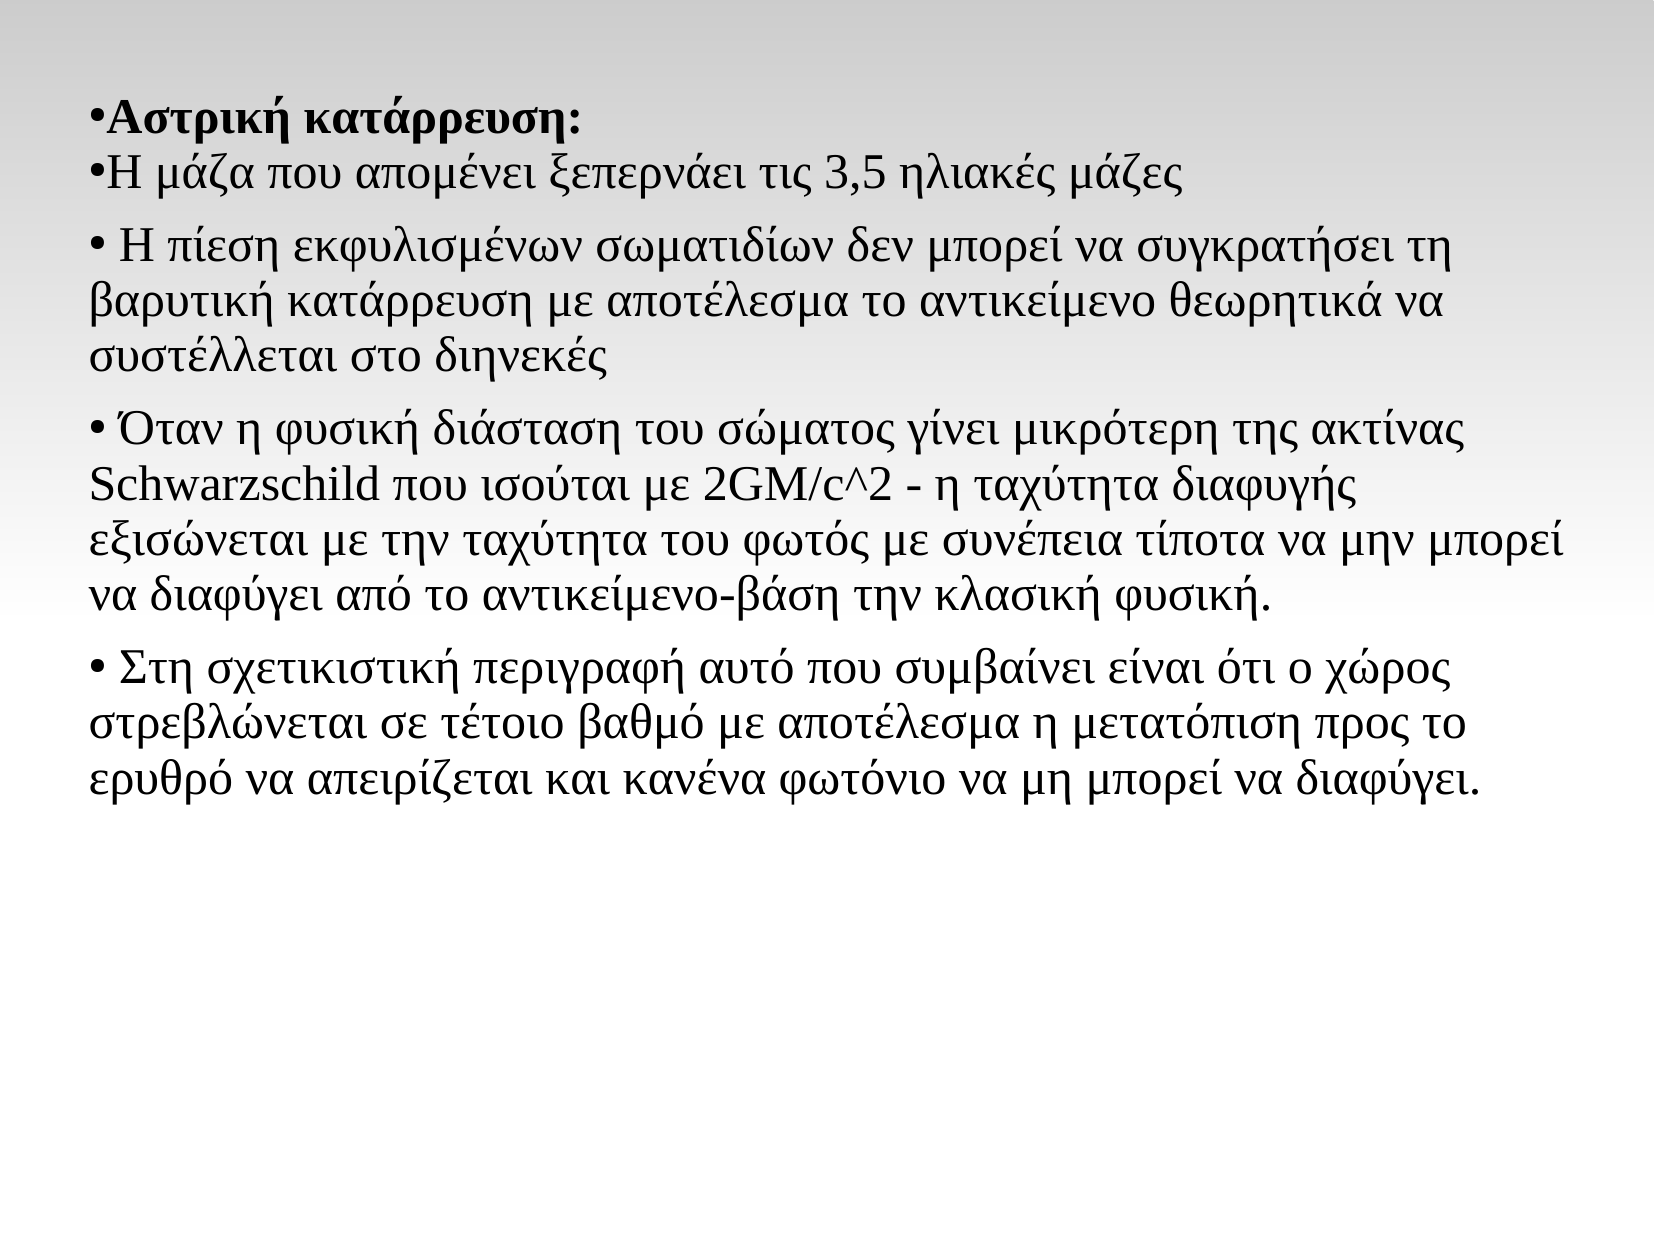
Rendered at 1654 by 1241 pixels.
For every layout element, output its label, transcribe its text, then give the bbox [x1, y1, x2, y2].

list Αστρική κατάρρευση: Η μάζα που απομένει ξεπερνάει τις 3,5 ηλιακές μάζες Η πίεση εκφυλισμένων σωματιδίων δεν μπορεί να συγκρατήσει τη βαρυτική κατάρρευση με αποτέλεσμα το αντικείμενο θεωρητικά να συστέλλεται στο διηνεκές Όταν η φυσική διάσταση του σώματος γίνει μικρότερη της ακτίνας Schwarzschild που ισούται με 2GM/c^2 - η ταχύτητα διαφυγής εξισώνεται με την ταχύτητα του φωτός με συνέπεια τίποτα να μην μπορεί να διαφύγει από το αντικείμενο-βάση την κλασική φυσική. Στη σχετικιστική περιγραφή αυτό που συμβαίνει είναι ότι ο χώρος στρεβλώνεται σε τέτοιο βαθμό με αποτέλεσμα η μετατόπιση προς το ερυθρό να απειρίζεται και κανένα φωτόνιο να μη μπορεί να διαφύγει. [88, 88, 1571, 1094]
